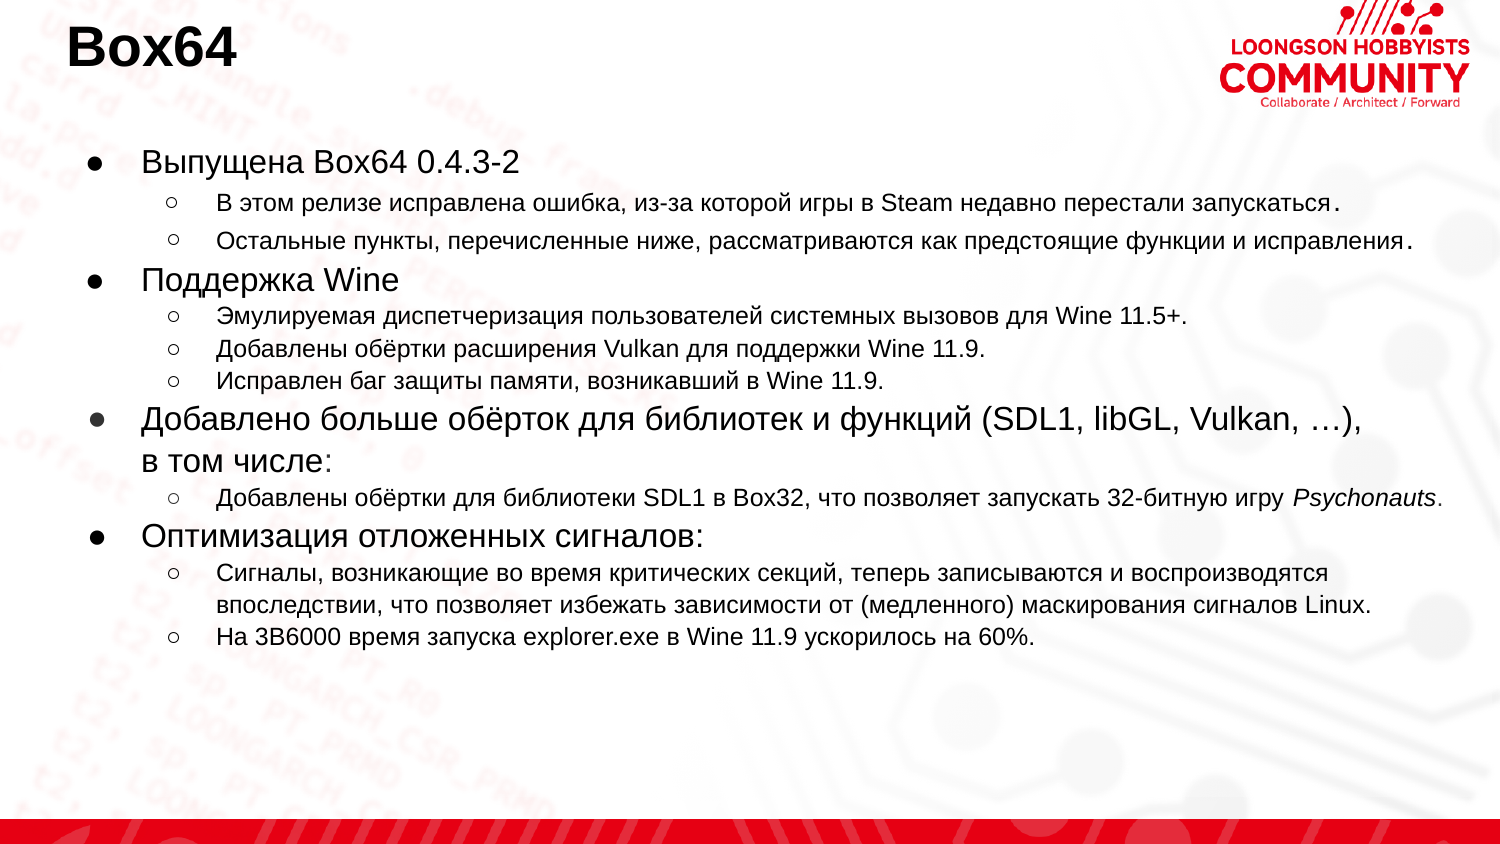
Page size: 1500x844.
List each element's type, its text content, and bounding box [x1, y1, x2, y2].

picture [0, 0, 1500, 844]
list Выпущена Box64 0.4.3-2 В этом релизе исправлена ошибка, из-за которой игры в Steam недавно перестали запускаться. Остальные пункты, перечисленные ниже, рассматриваются как предстоящие функции и исправления. Поддержка Wine Эмулируемая диспетчеризация пользователей системных вызовов для Wine 11.5+. Добавлены обёртки расширения Vulkan для поддержки Wine 11.9. Исправлен баг защиты памяти, возникавший в Wine 11.9. Добавлено больше обёрток для библиотек и функций (SDL1, libGL, Vulkan, …), в том числе: Добавлены обёртки для библиотеки SDL1 в Box32, что позволяет запускать 32-битную игру Psychonauts. Оптимизация отложенных сигналов: Сигналы, возникающие во время критических секций, теперь записываются и воспроизводятся впоследствии, что позволяет избежать зависимости от (медленного) маскирования сигналов Linux. На 3B6000 время запуска explorer.exe в Wine 11.9 ускорилось на 60%. [51, 122, 1493, 797]
title Box64 [51, 0, 1449, 94]
